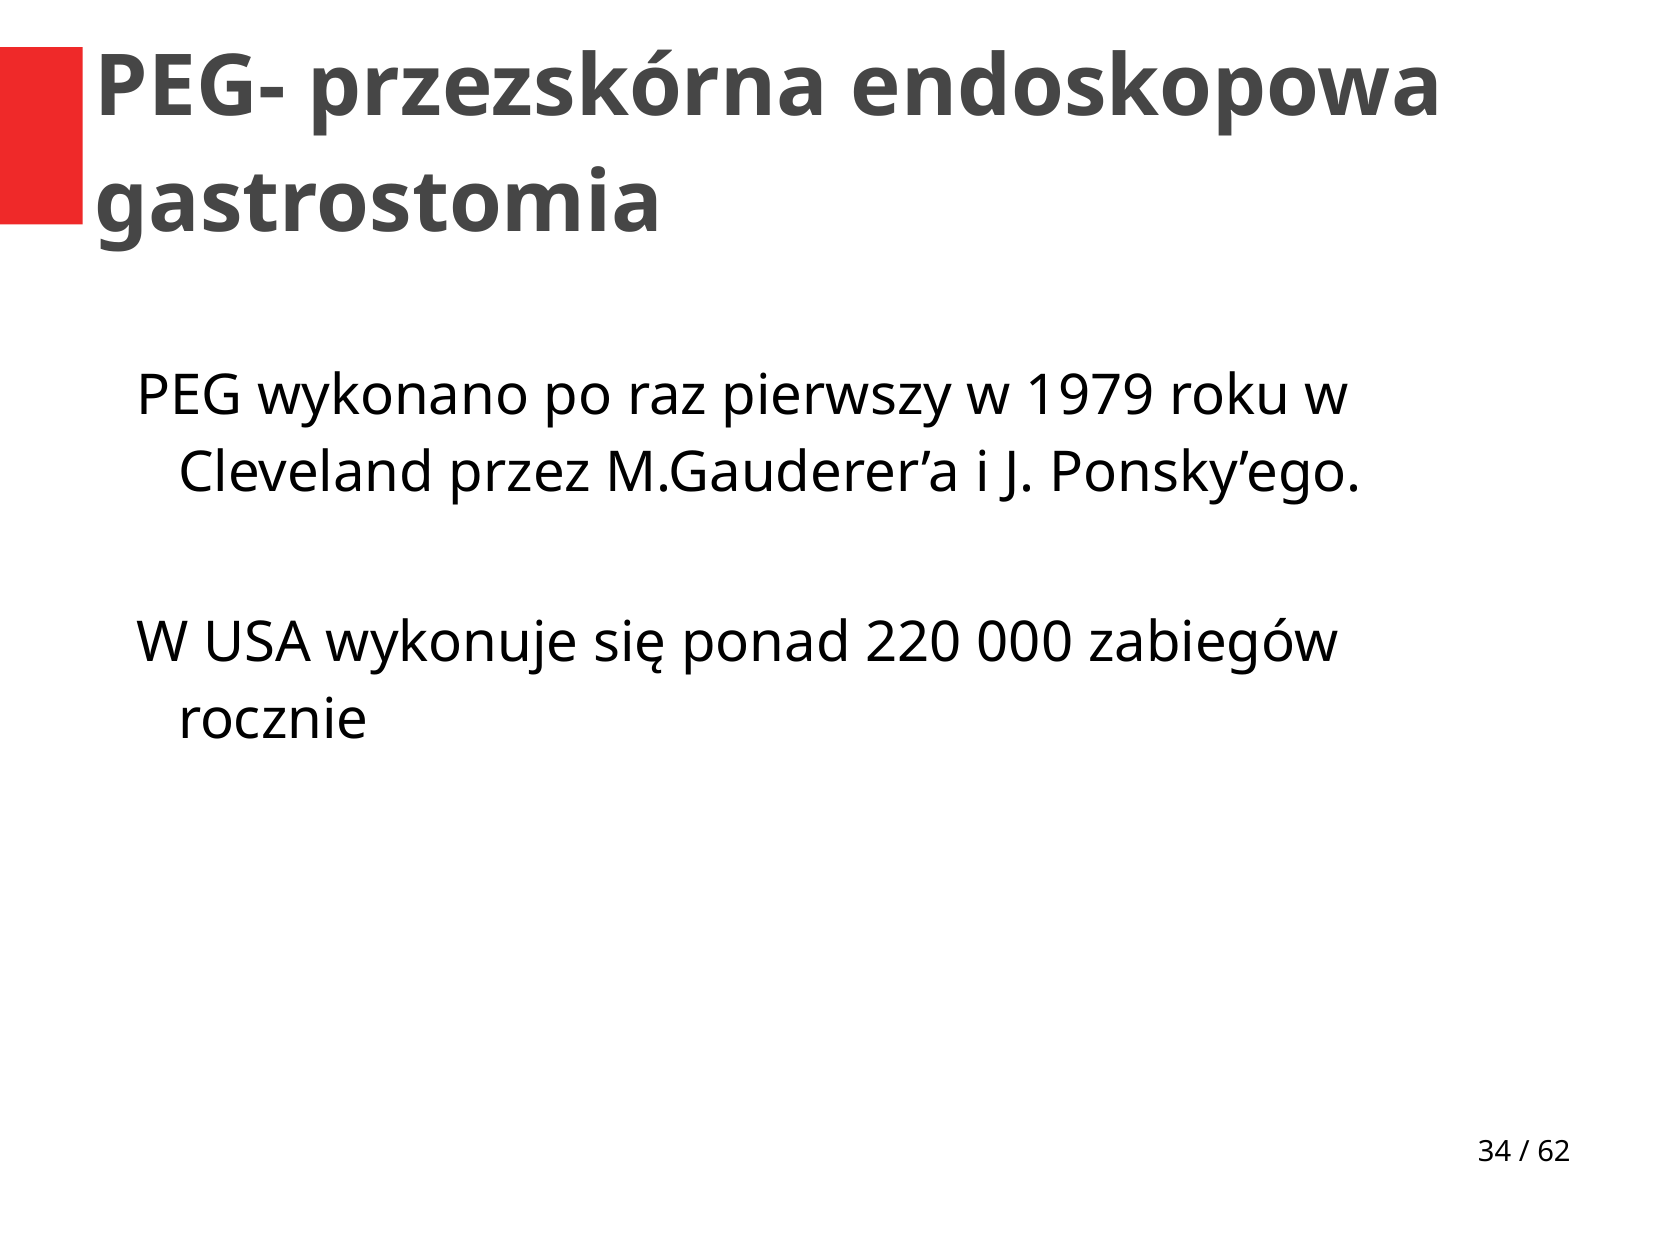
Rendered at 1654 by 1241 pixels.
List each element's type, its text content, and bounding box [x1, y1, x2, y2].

list PEG wykonano po raz pierwszy w 1979 roku w Cleveland przez M.Gauderer’a i J. Ponsky’ego. W USA wykonuje się ponad 220 000 zabiegów rocznie [118, 354, 1536, 1074]
title PEG- przezskórna endoskopowa gastrostomia [94, 9, 1548, 272]
